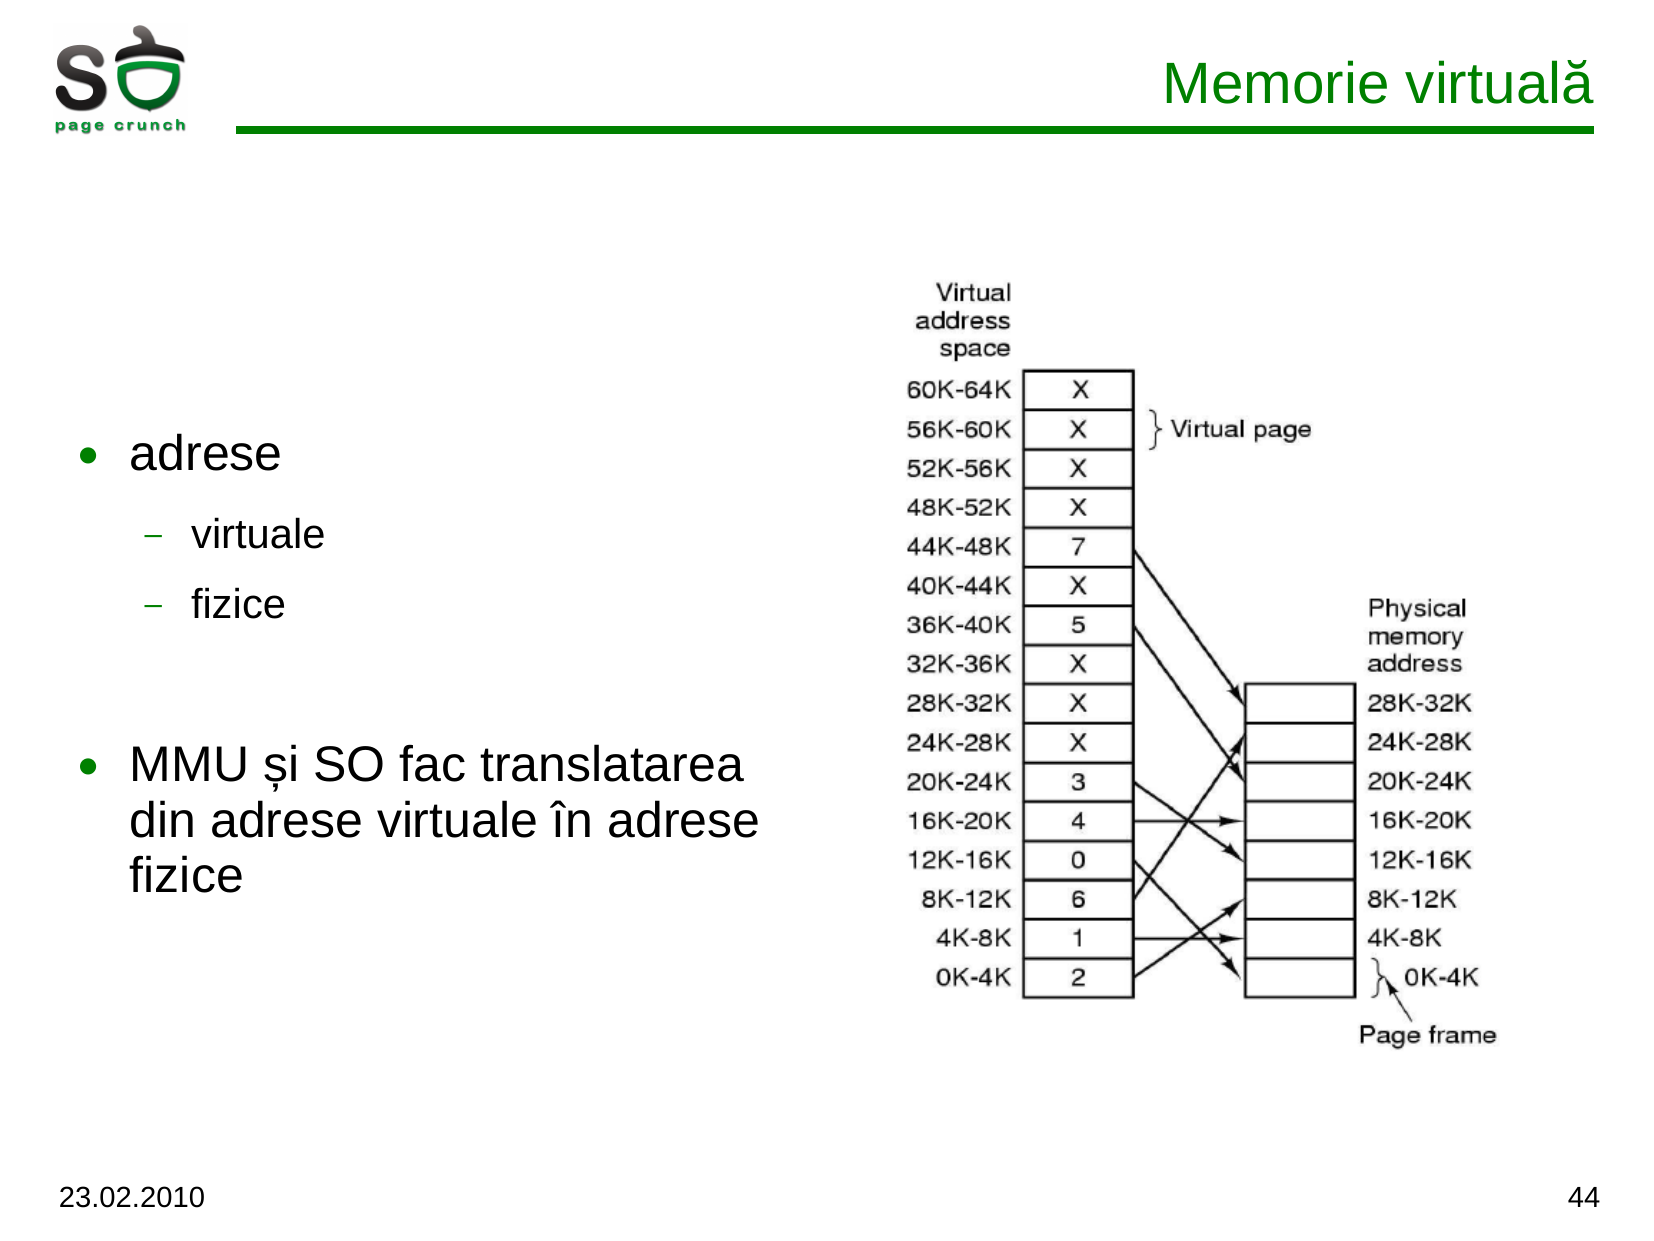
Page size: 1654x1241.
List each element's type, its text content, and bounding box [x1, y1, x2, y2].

title Memorie virtuală [236, 49, 1595, 119]
picture [53, 23, 188, 136]
list adrese virtuale fizice MMU și SO fac translatarea din adrese virtuale în adrese fizice [59, 177, 809, 1152]
picture [882, 254, 1534, 1074]
